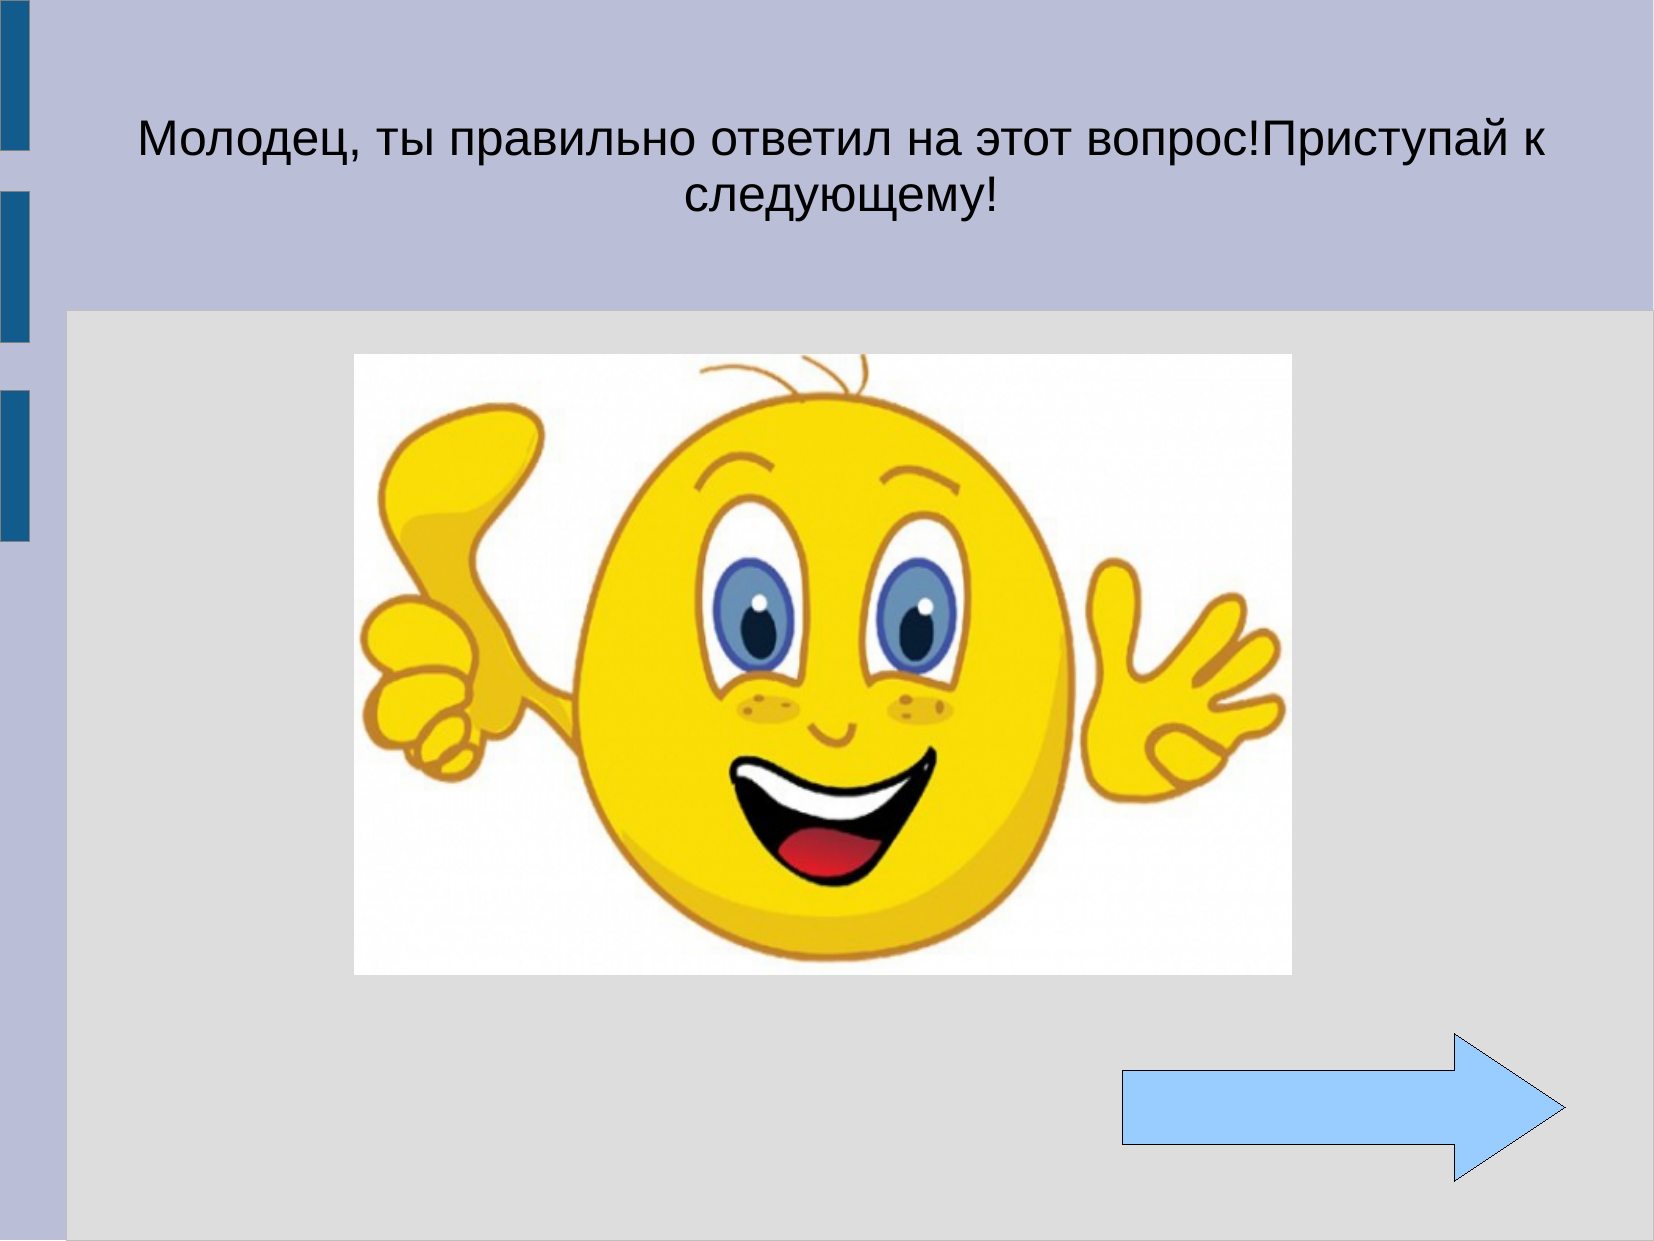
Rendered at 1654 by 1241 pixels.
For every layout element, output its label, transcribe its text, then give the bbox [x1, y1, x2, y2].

text_box [1122, 1033, 1566, 1182]
picture [354, 354, 1292, 975]
text_box Молодец, ты правильно ответил на этот вопрос!Приступай к следующему! [59, 102, 1625, 384]
